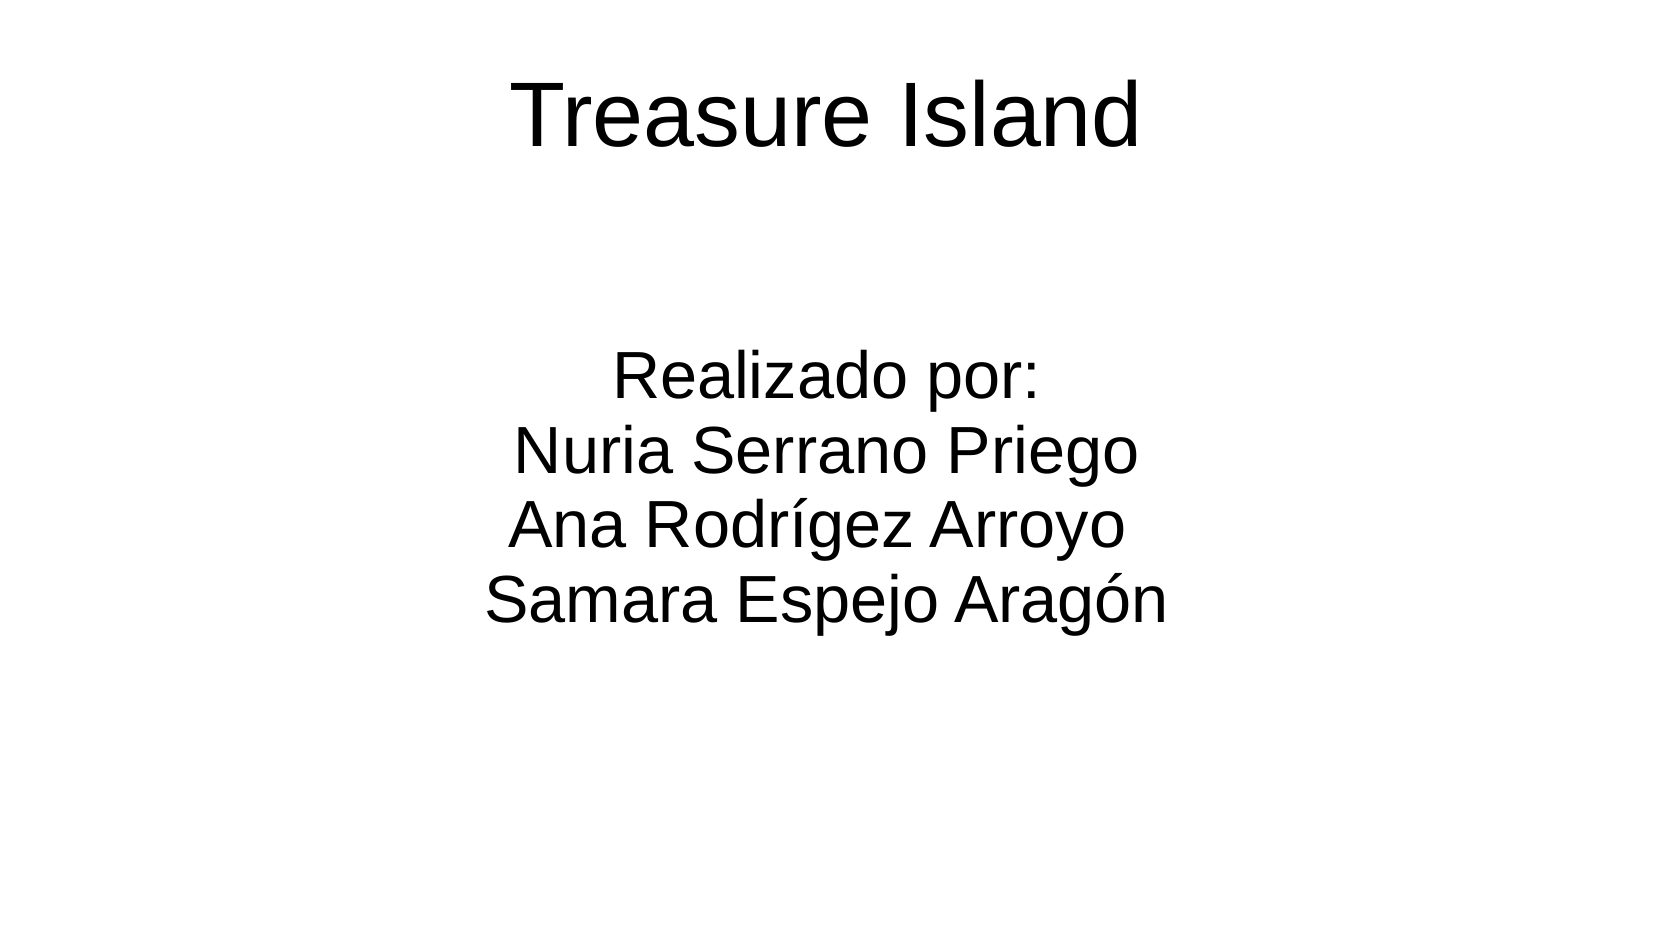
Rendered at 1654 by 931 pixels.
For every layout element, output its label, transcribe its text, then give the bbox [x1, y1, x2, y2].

title Treasure Island [82, 37, 1571, 193]
subtitle Realizado por: Nuria Serrano Priego Ana Rodrígez Arroyo Samara Espejo Aragón [82, 217, 1571, 758]
